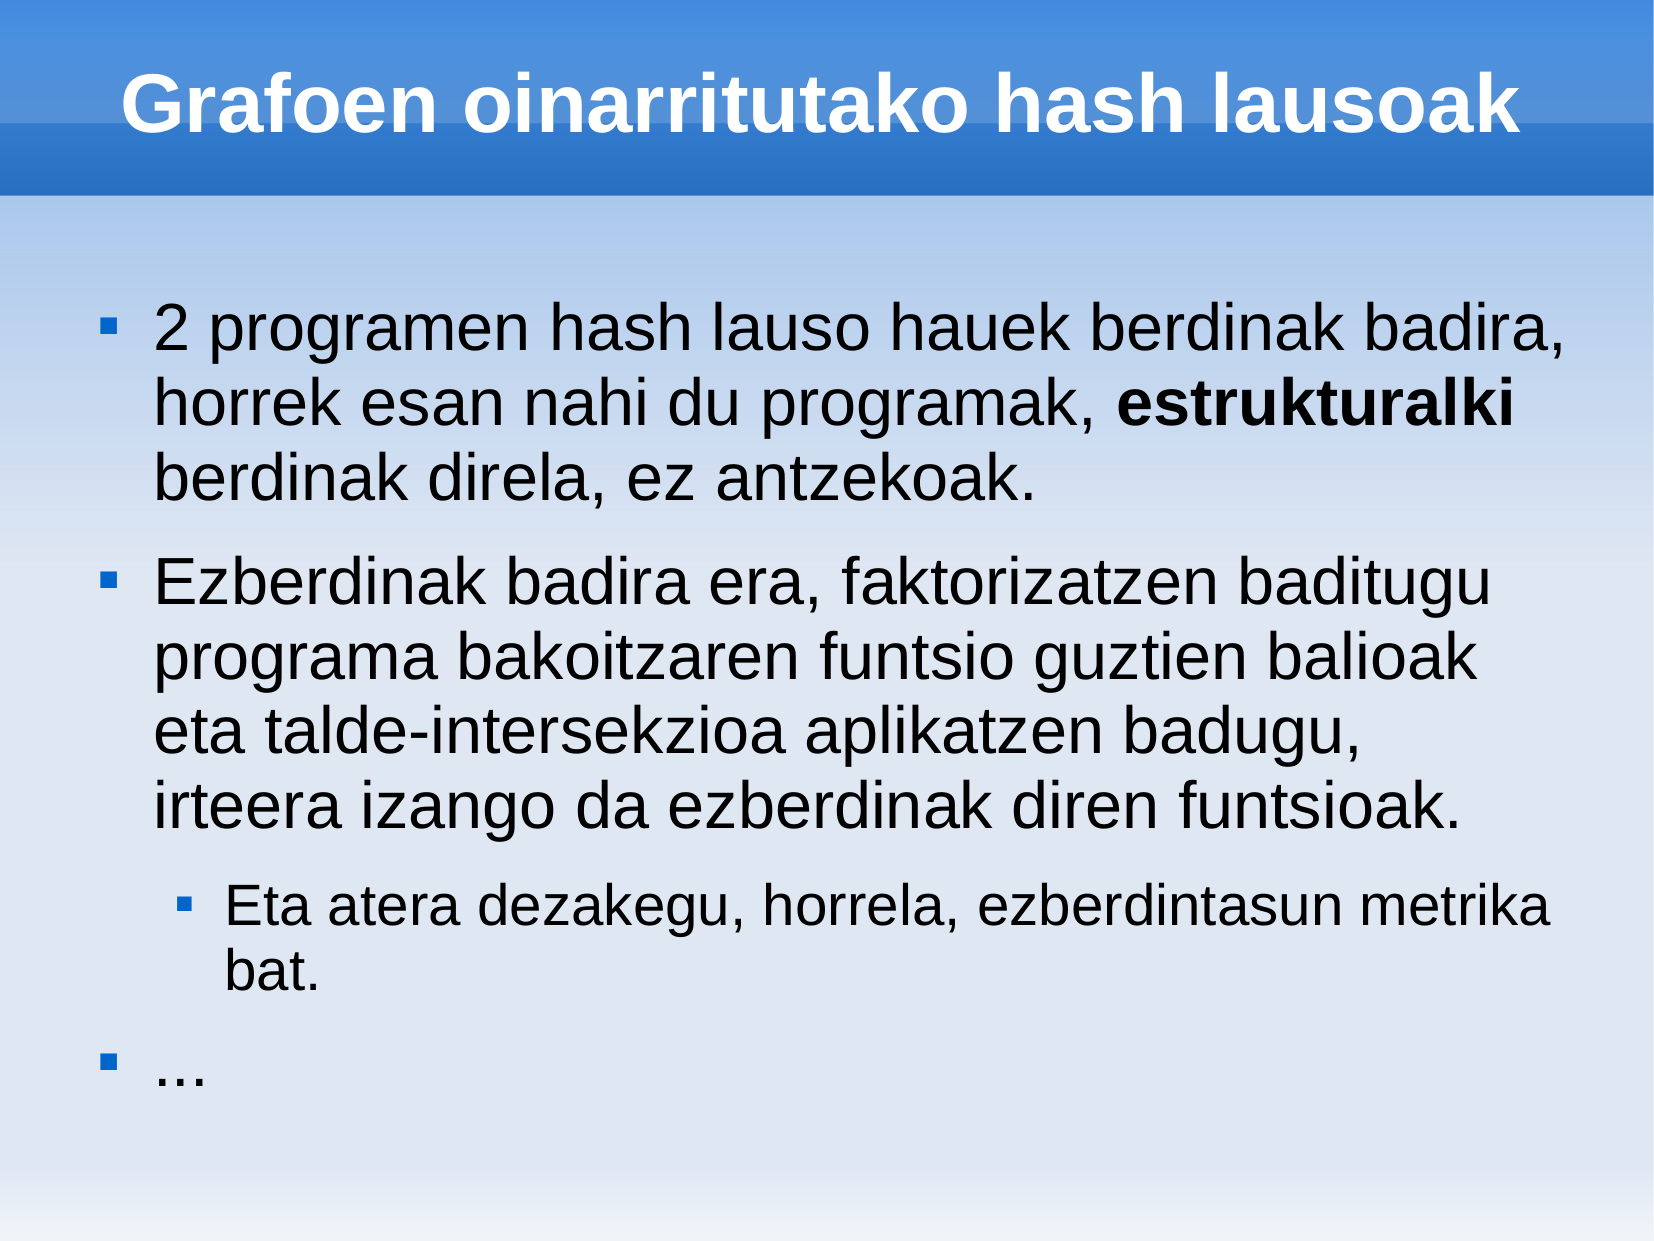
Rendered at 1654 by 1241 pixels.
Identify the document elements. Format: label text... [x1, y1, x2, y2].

list 2 programen hash lauso hauek berdinak badira, horrek esan nahi du programak, estrukturalki berdinak direla, ez antzekoak. Ezberdinak badira era, faktorizatzen baditugu programa bakoitzaren funtsio guztien balioak eta talde-intersekzioa aplikatzen badugu, irteera izango da ezberdinak diren funtsioak. Eta atera dezakegu, horrela, ezberdintasun metrika bat. ... [82, 290, 1571, 1109]
picture [0, 0, 1654, 1241]
title Grafoen oinarritutako hash lausoak [76, 0, 1565, 208]
